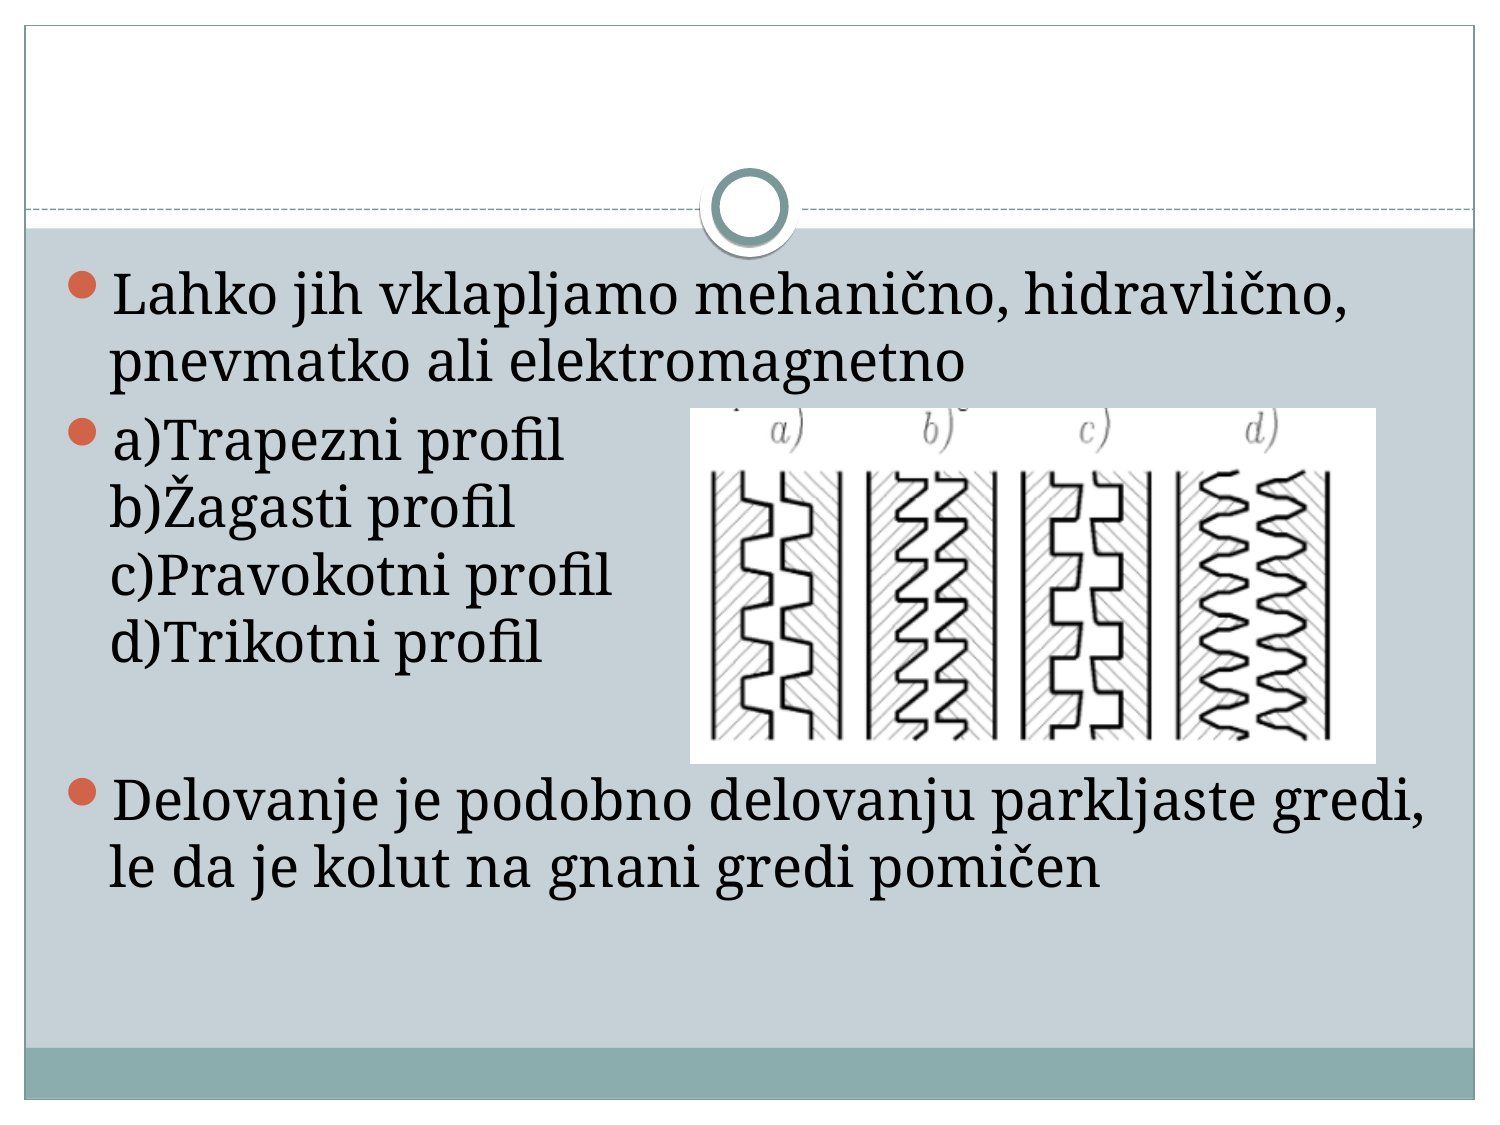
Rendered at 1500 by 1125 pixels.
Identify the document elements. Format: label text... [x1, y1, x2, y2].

picture [690, 408, 1376, 764]
list Lahko jih vklapljamo mehanično, hidravlično, pnevmatko ali elektromagnetno a)Trapezni profil b)Žagasti profil c)Pravokotni profil d)Trikotni profil Delovanje je podobno delovanju parkljaste gredi, le da je kolut na gnani gredi pomičen [49, 250, 1445, 1001]
